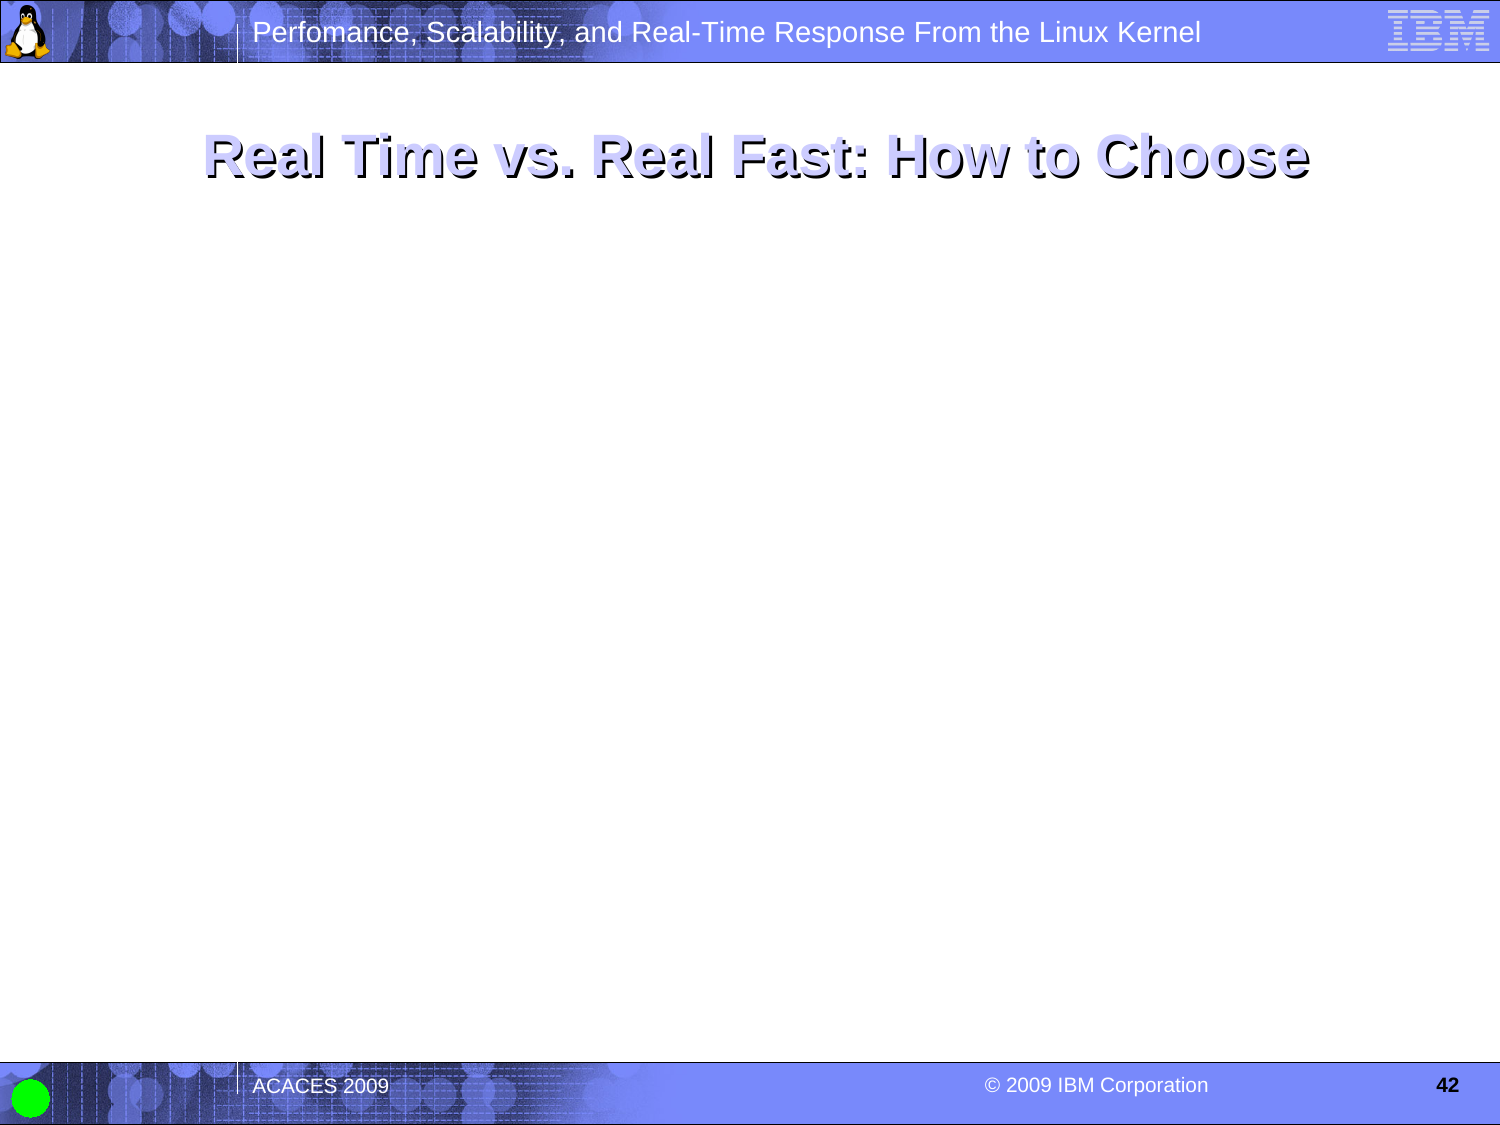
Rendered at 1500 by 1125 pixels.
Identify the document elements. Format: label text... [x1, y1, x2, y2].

picture [0, 1063, 1500, 1124]
text_box [11, 1079, 50, 1118]
picture [1, 1, 1500, 62]
title Real Time vs. Real Fast: How to Choose [79, 124, 1433, 192]
